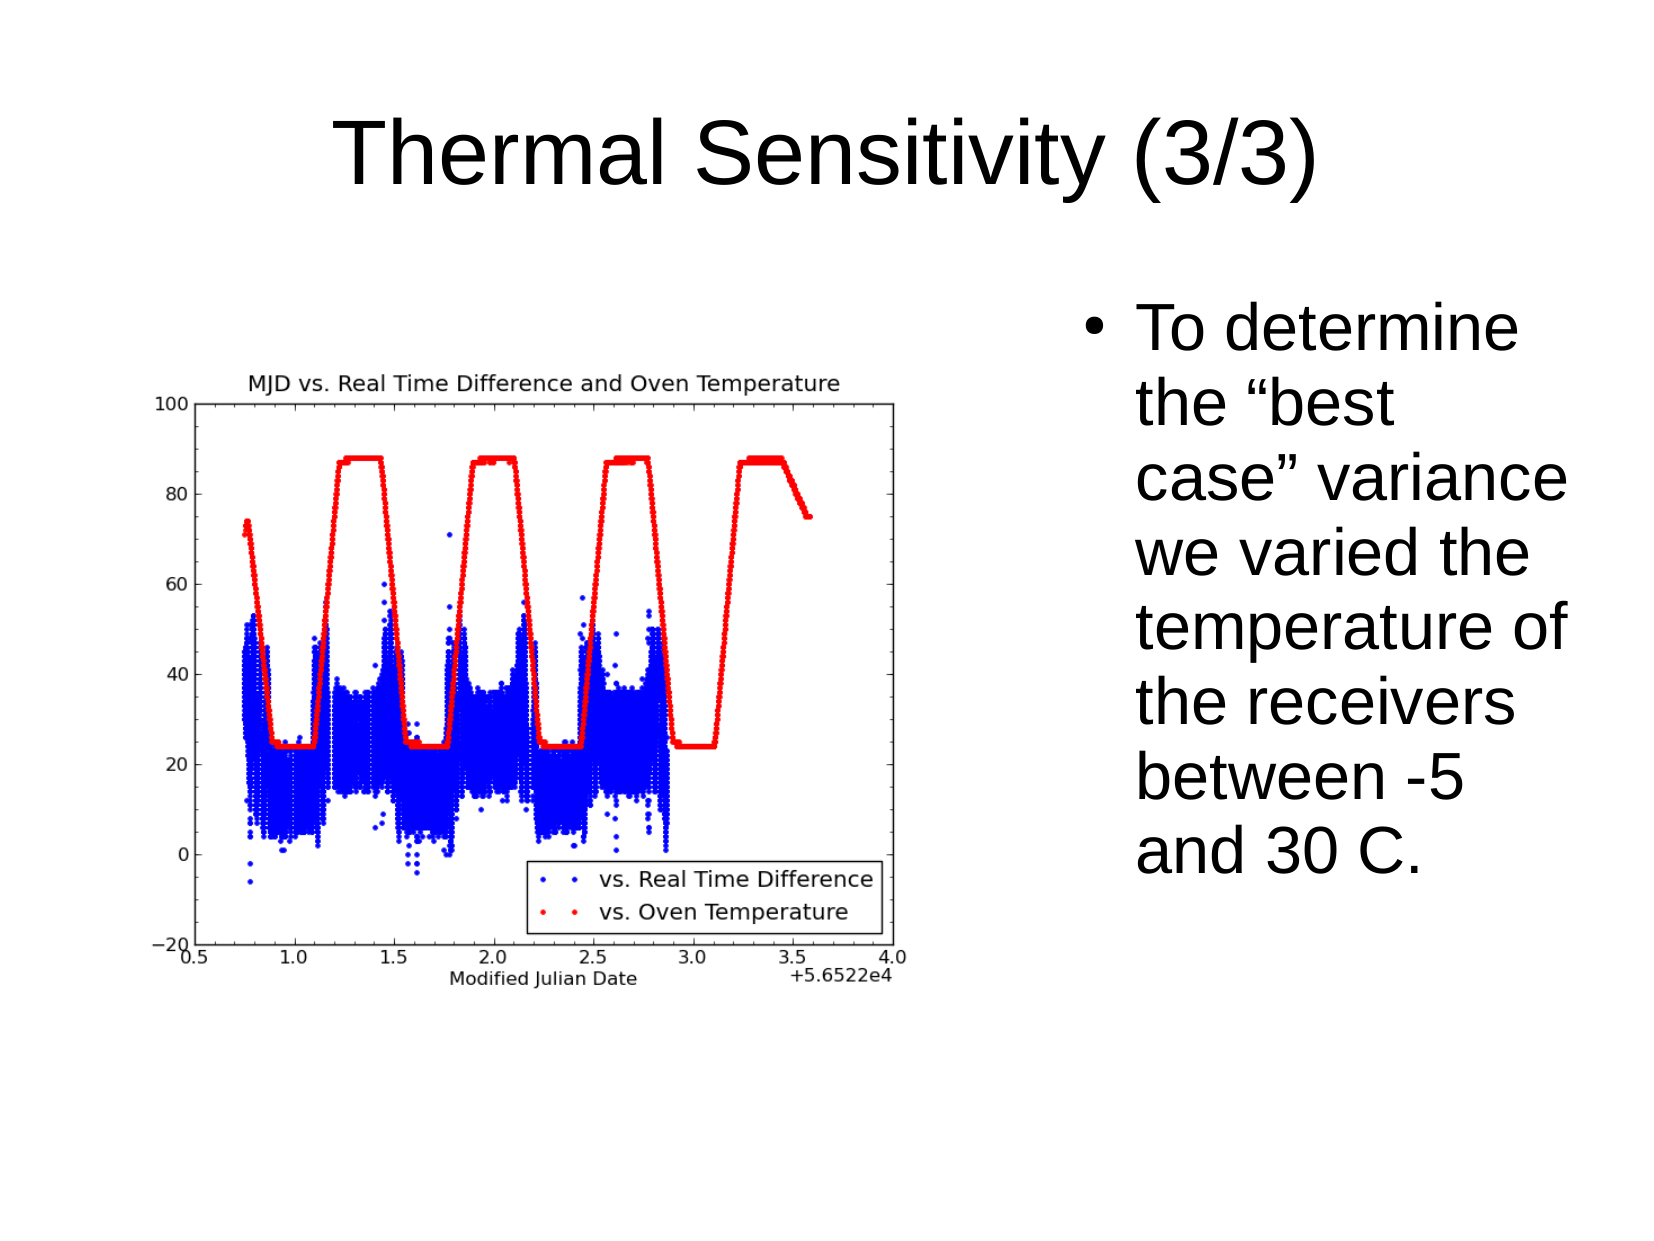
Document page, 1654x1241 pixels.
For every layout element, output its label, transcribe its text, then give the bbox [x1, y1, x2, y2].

picture [82, 336, 983, 1012]
list To determine the “best case” variance we varied the temperature of the receivers between -5 and 30 C. [1065, 290, 1572, 1021]
title Thermal Sensitivity (3/3) [82, 49, 1571, 257]
